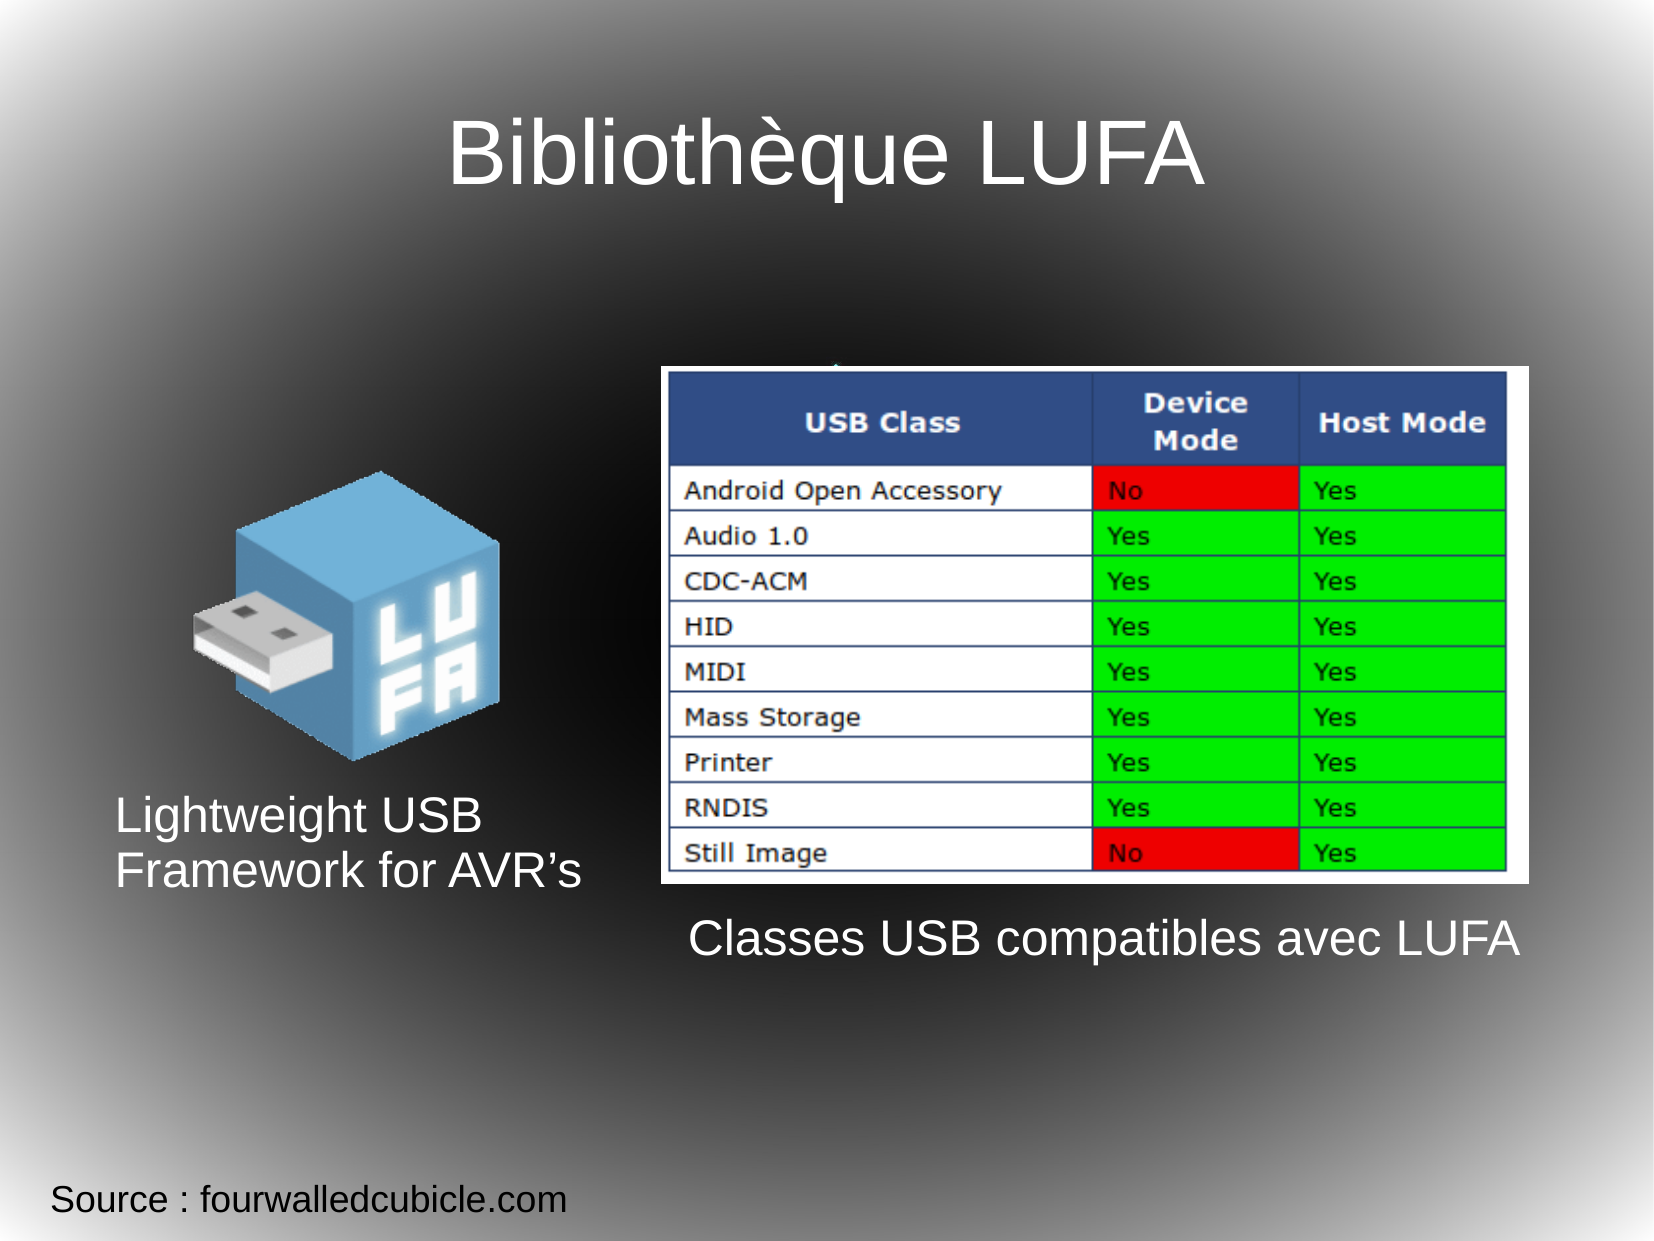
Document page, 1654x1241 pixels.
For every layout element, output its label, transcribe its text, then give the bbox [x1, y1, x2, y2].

picture [0, 0, 1654, 1241]
text_box Classes USB compatibles avec LUFA [673, 902, 1536, 974]
title Bibliothèque LUFA [82, 49, 1571, 257]
text_box Lightweight USB Framework for AVR’s [99, 779, 626, 962]
text_box Source : fourwalledcubicle.com [35, 1171, 615, 1241]
